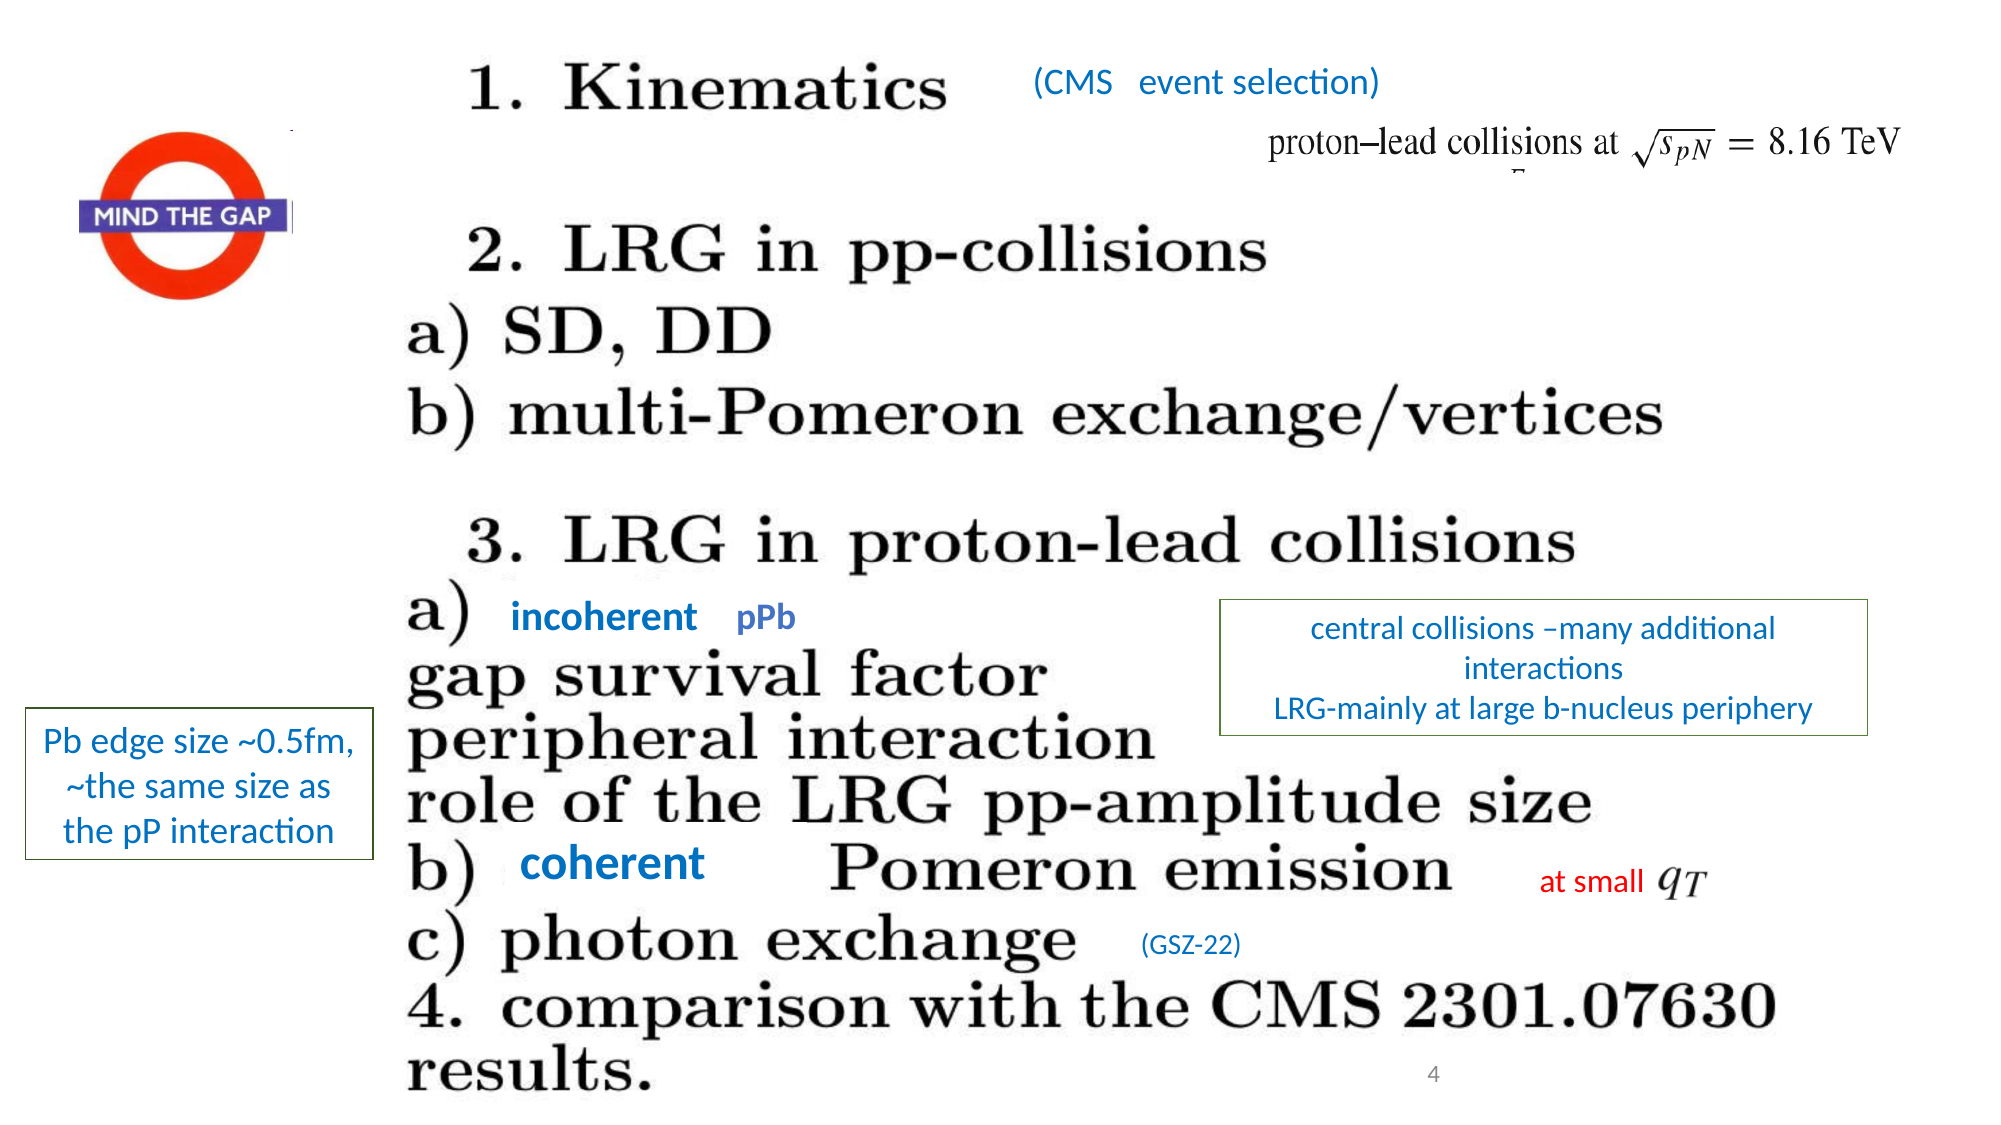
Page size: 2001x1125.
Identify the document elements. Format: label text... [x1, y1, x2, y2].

text_box pPb [721, 584, 859, 646]
text_box central collisions –many additional interactions LRG-mainly at large b-nucleus periphery [1220, 599, 1868, 736]
picture [79, 130, 293, 302]
picture [307, 0, 1908, 1125]
text_box Pb edge size ~0.5fm, ~the same size as the pP interaction [25, 708, 373, 860]
text_box coherent [505, 822, 807, 898]
text_box (GSZ-22) [1125, 917, 1416, 969]
text_box (CMS event selection) [1017, 49, 1510, 111]
text_box incoherent [495, 580, 844, 647]
text_box [1412, 1042, 1863, 1103]
text_box at small [1524, 851, 1673, 907]
